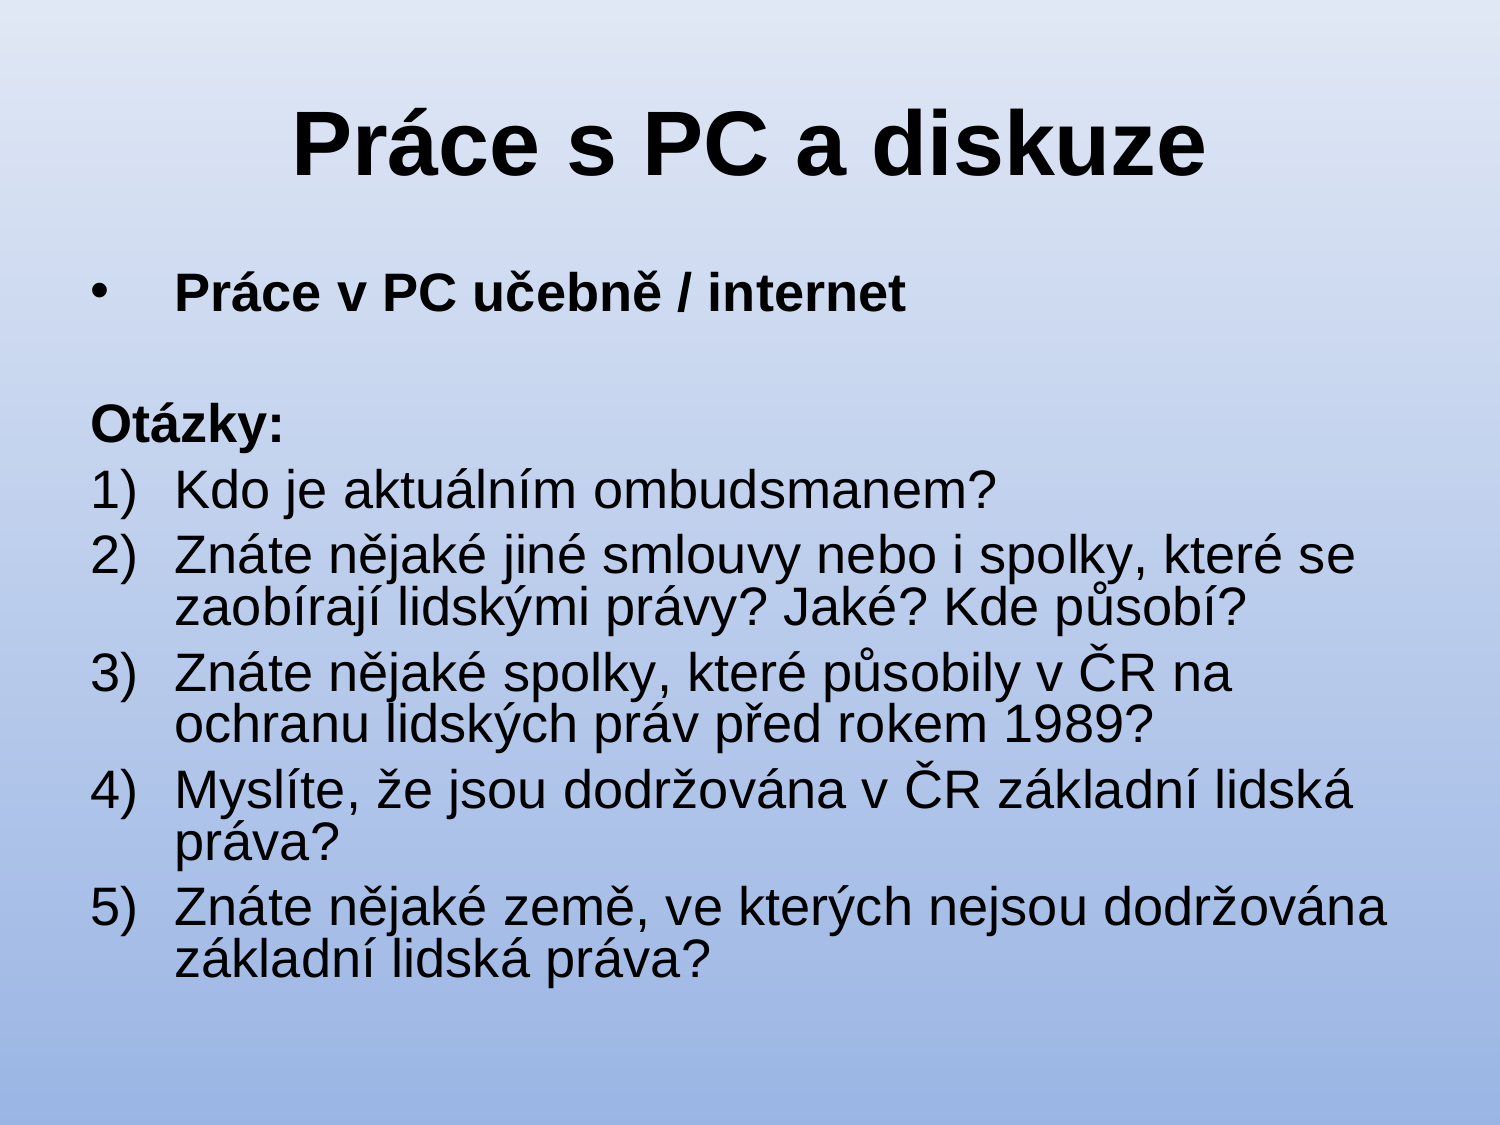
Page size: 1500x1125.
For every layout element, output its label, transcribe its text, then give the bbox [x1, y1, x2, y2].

title Práce s PC a diskuze [75, 45, 1426, 233]
list Práce v PC učebně / internet Otázky: Kdo je aktuálním ombudsmanem? Znáte nějaké jiné smlouvy nebo i spolky, které se zaobírají lidskými právy? Jaké? Kde působí? Znáte nějaké spolky, které působily v ČR na ochranu lidských práv před rokem 1989? Myslíte, že jsou dodržována v ČR základní lidská práva? Znáte nějaké země, ve kterých nejsou dodržována základní lidská práva? [75, 262, 1426, 1070]
